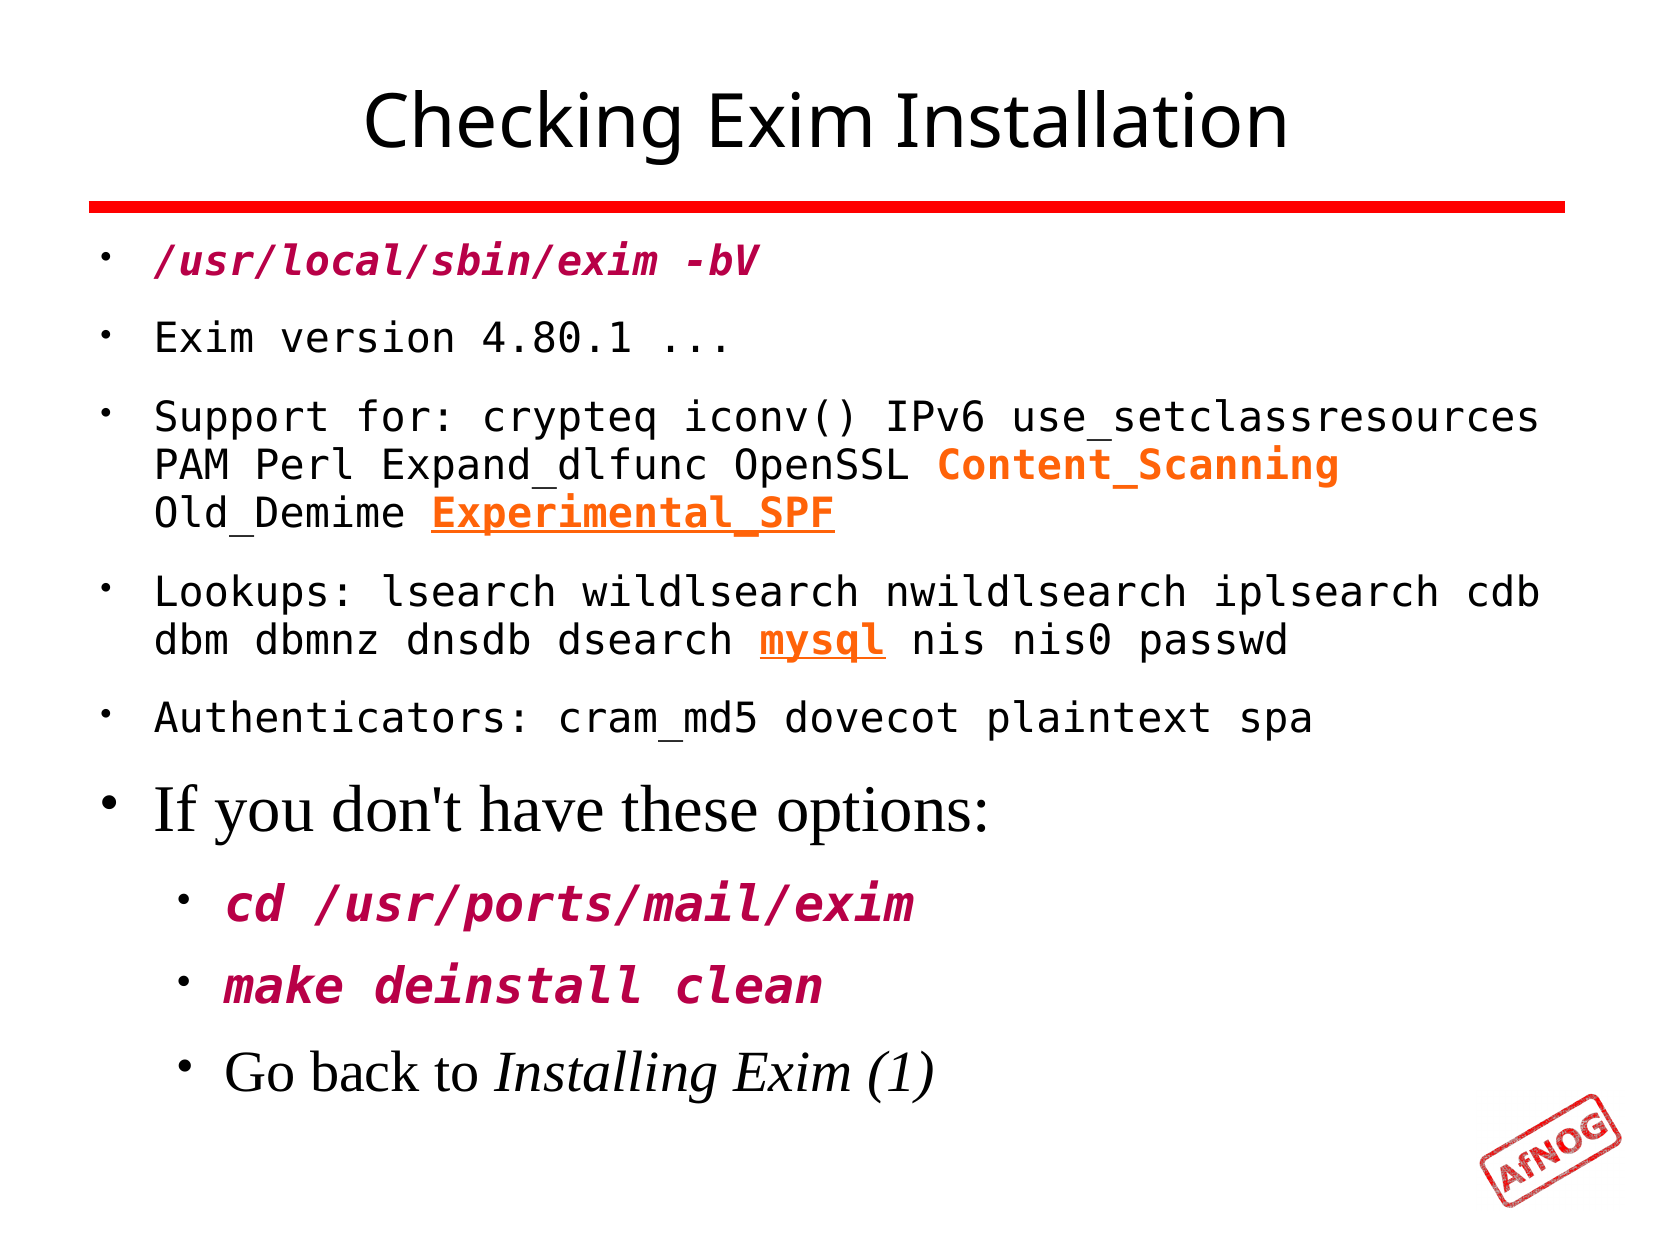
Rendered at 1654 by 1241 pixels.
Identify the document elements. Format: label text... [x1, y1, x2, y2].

picture [1476, 1090, 1625, 1211]
title Checking Exim Installation [88, 29, 1565, 207]
list /usr/local/sbin/exim -bV Exim version 4.80.1 ... Support for: crypteq iconv() IPv6 use_setclassresources PAM Perl Expand_dlfunc OpenSSL Content_Scanning Old_Demime Experimental_SPF Lookups: lsearch wildlsearch nwildlsearch iplsearch cdb dbm dbmnz dnsdb dsearch mysql nis nis0 passwd Authenticators: cram_md5 dovecot plaintext spa If you don't have these options: cd /usr/ports/mail/exim make deinstall clean Go back to Installing Exim (1) [82, 236, 1571, 1108]
